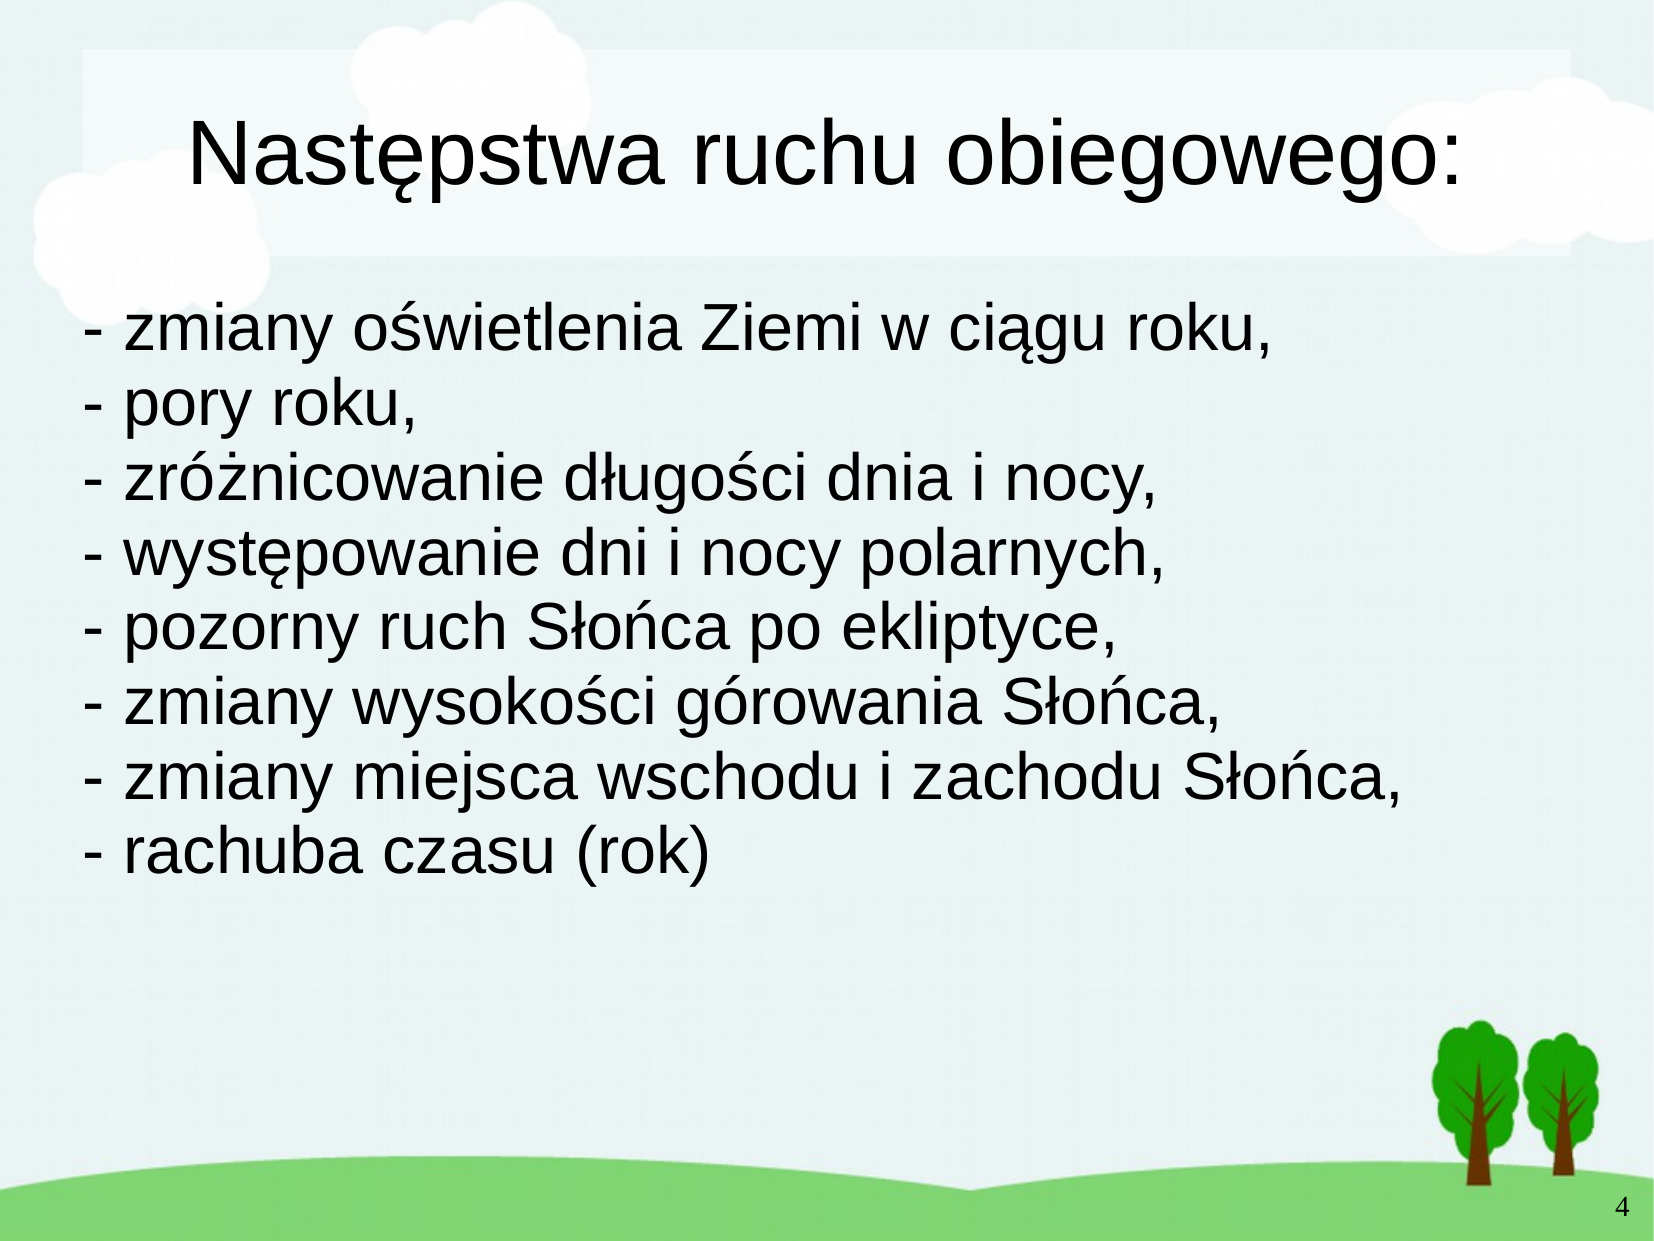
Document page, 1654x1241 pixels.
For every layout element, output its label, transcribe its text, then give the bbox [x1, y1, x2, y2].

picture [0, 0, 1654, 1241]
subtitle - zmiany oświetlenia Ziemi w ciągu roku, - pory roku, - zróżnicowanie długości dnia i nocy, - występowanie dni i nocy polarnych, - pozorny ruch Słońca po ekliptyce, - zmiany wysokości górowania Słońca, - zmiany miejsca wschodu i zachodu Słońca, - rachuba czasu (rok) [82, 290, 1571, 1087]
title Następstwa ruchu obiegowego: [82, 49, 1571, 257]
